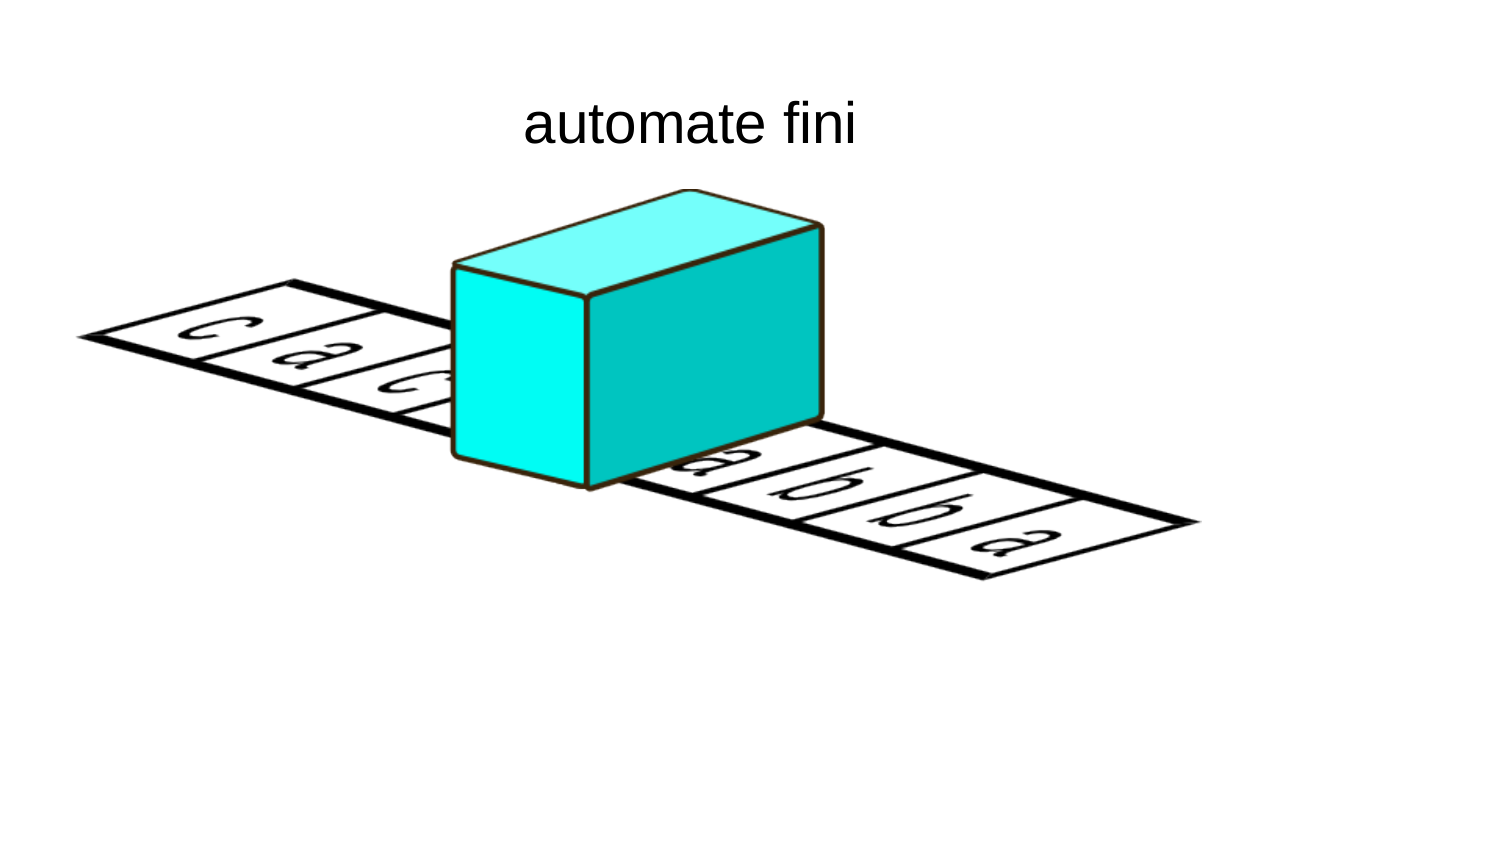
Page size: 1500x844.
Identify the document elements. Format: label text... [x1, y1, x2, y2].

picture [24, 189, 1202, 718]
title automate fini [508, 70, 992, 165]
